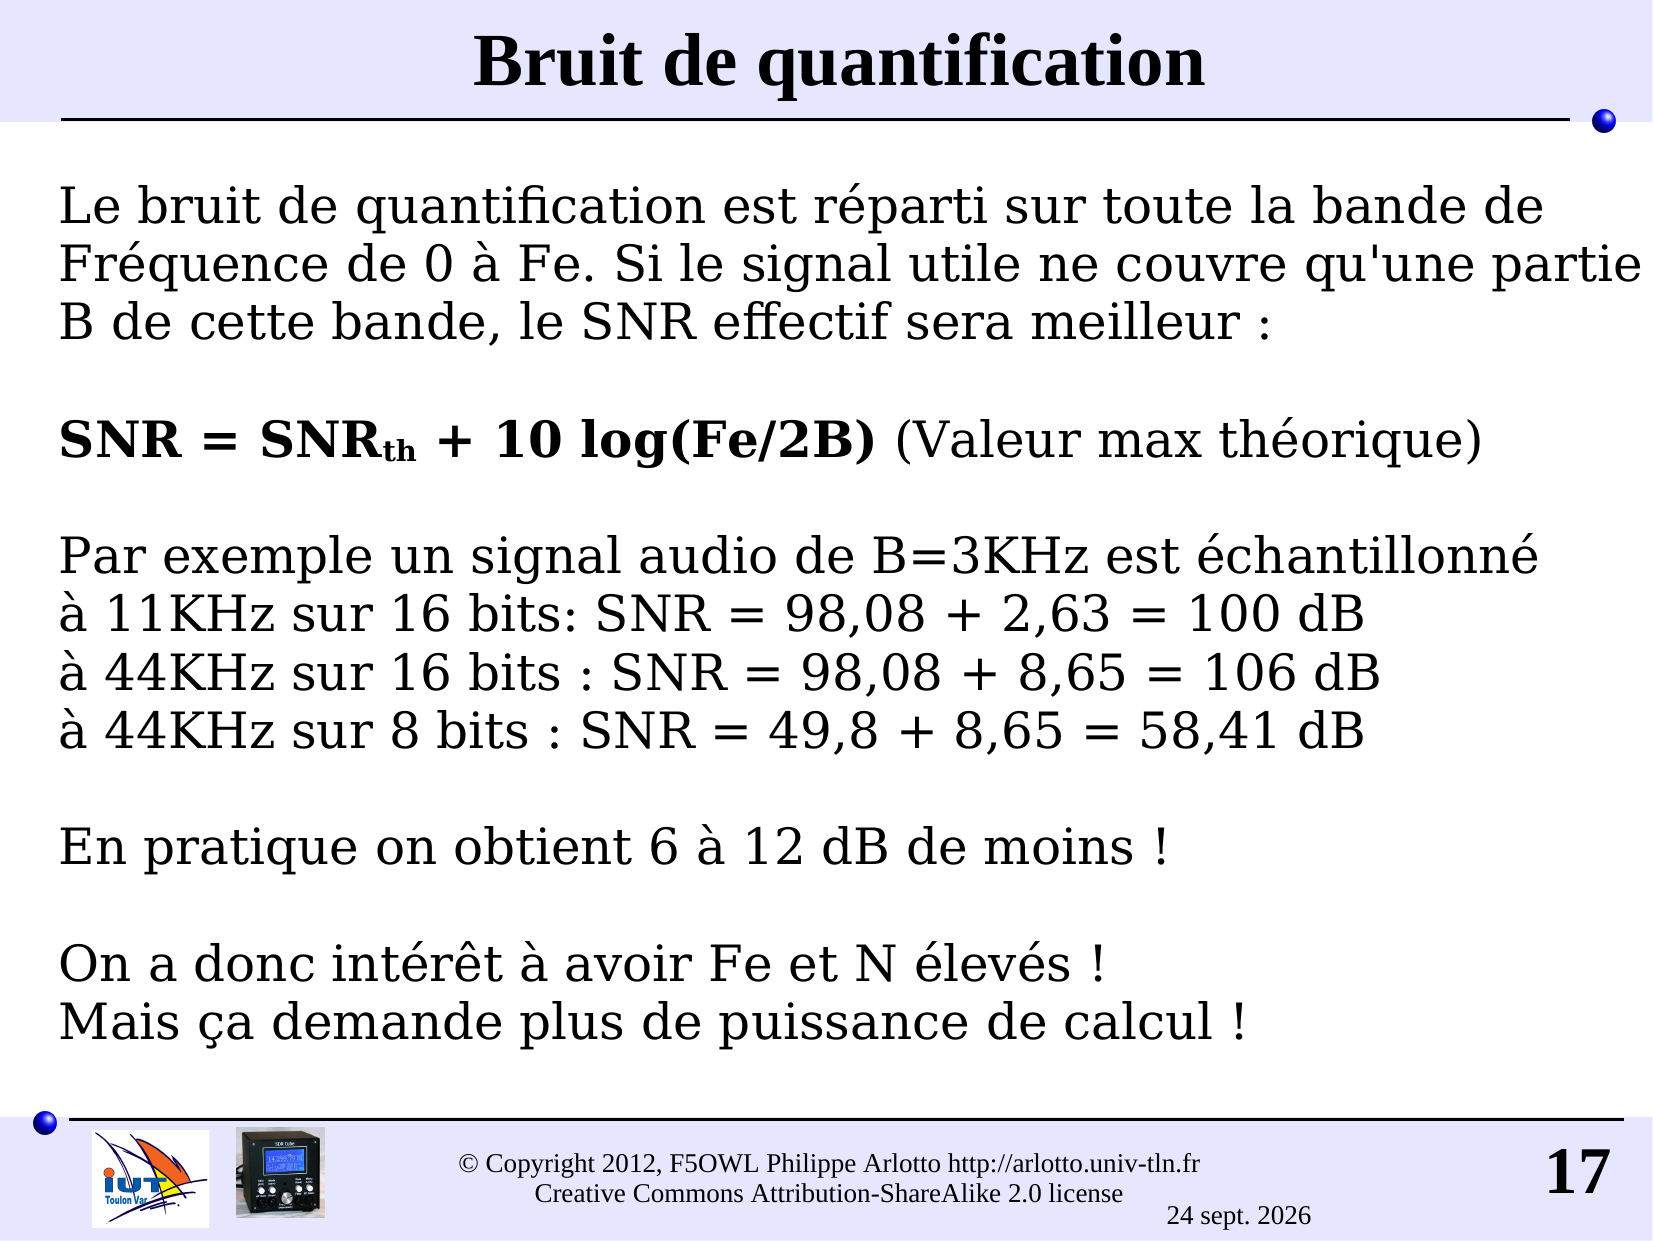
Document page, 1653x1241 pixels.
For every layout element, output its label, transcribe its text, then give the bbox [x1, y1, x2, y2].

text_box Le bruit de quantification est réparti sur toute la bande de Fréquence de 0 à Fe. Si le signal utile ne couvre qu'une partie B de cette bande, le SNR effectif sera meilleur : SNR = SNRth + 10 log(Fe/2B) (Valeur max théorique) Par exemple un signal audio de B=3KHz est échantillonné à 11KHz sur 16 bits: SNR = 98,08 + 2,63 = 100 dB à 44KHz sur 16 bits : SNR = 98,08 + 8,65 = 106 dB à 44KHz sur 8 bits : SNR = 49,8 + 8,65 = 58,41 dB En pratique on obtient 6 à 12 dB de moins ! On a donc intérêt à avoir Fe et N élevés ! Mais ça demande plus de puissance de calcul ! [59, 177, 1645, 1126]
title Bruit de quantification [95, 11, 1585, 110]
picture [236, 1127, 325, 1218]
